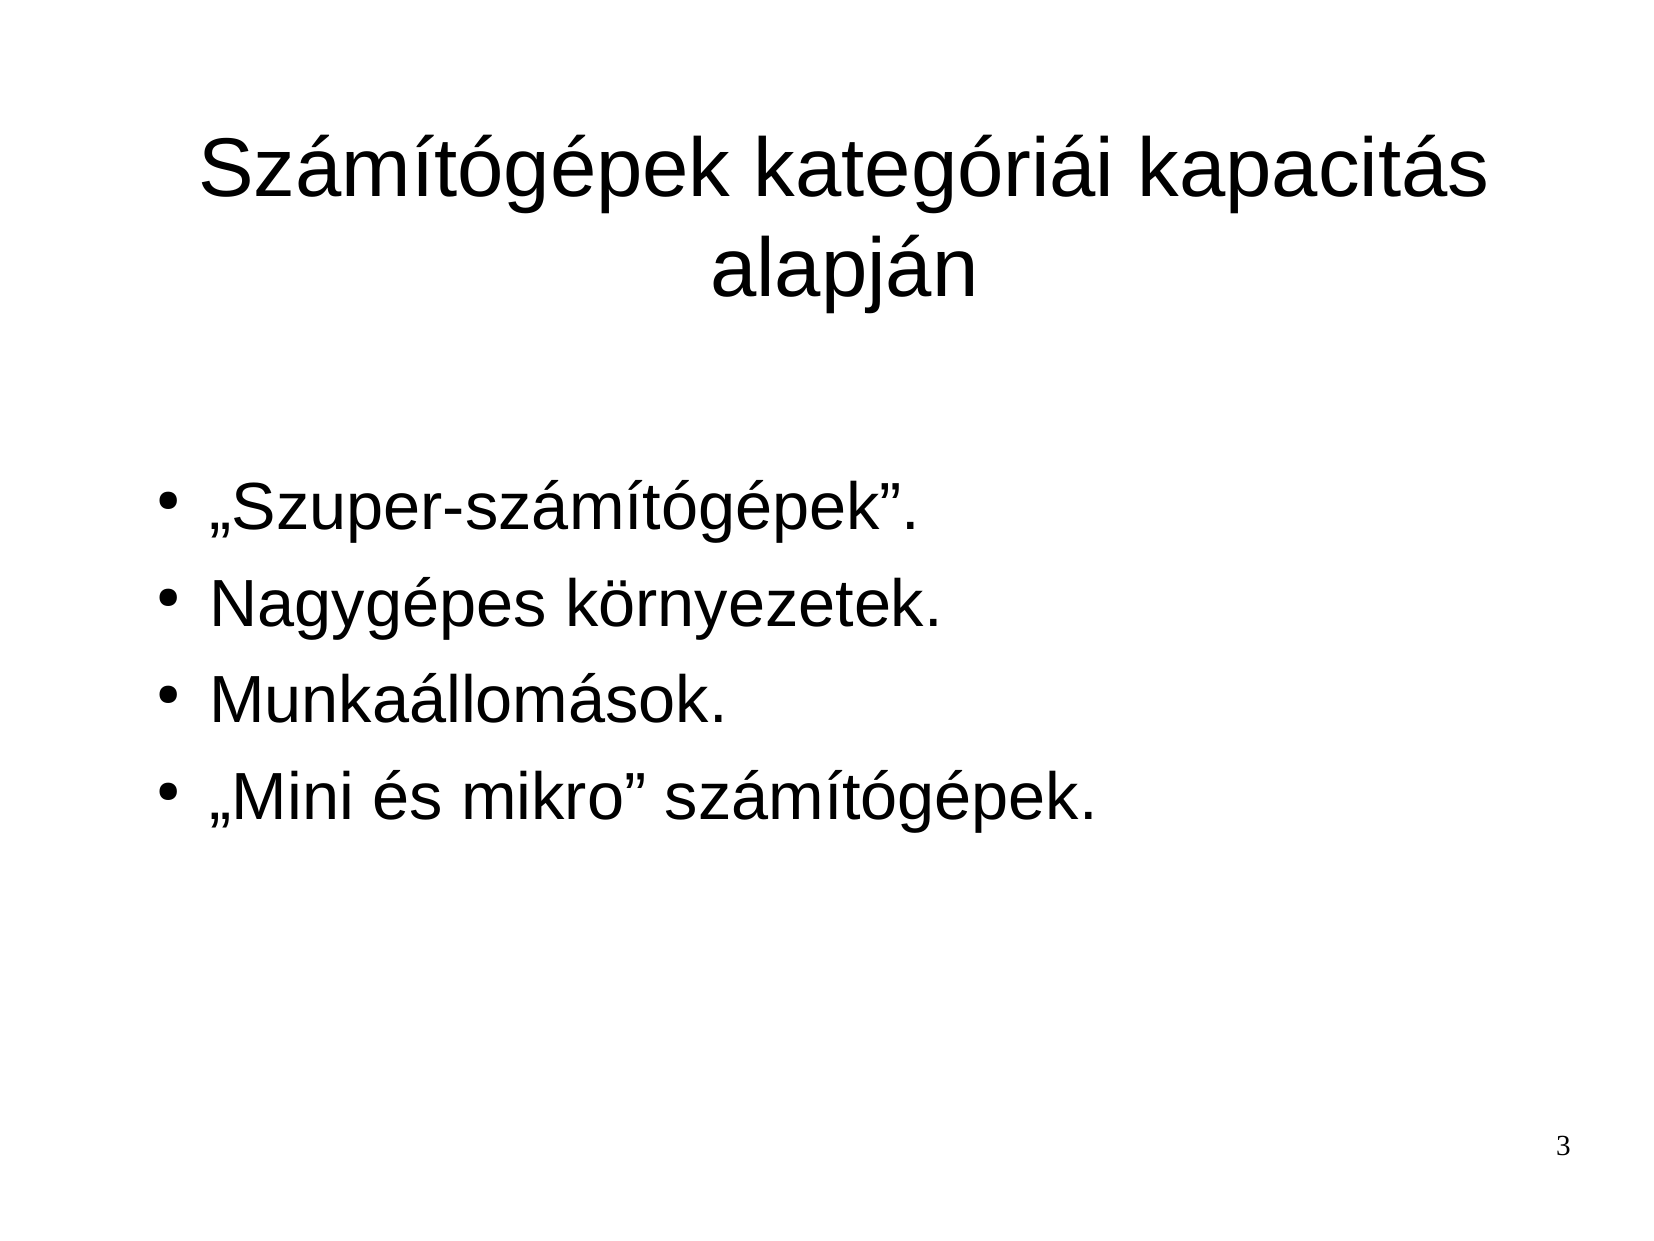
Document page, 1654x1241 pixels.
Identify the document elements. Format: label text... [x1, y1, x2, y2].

title Számítógépek kategóriái kapacitás alapján [124, 110, 1530, 317]
list „Szuper-számítógépek”. Nagygépes környezetek. Munkaállomások. „Mini és mikro” számítógépek. [124, 358, 1530, 1103]
